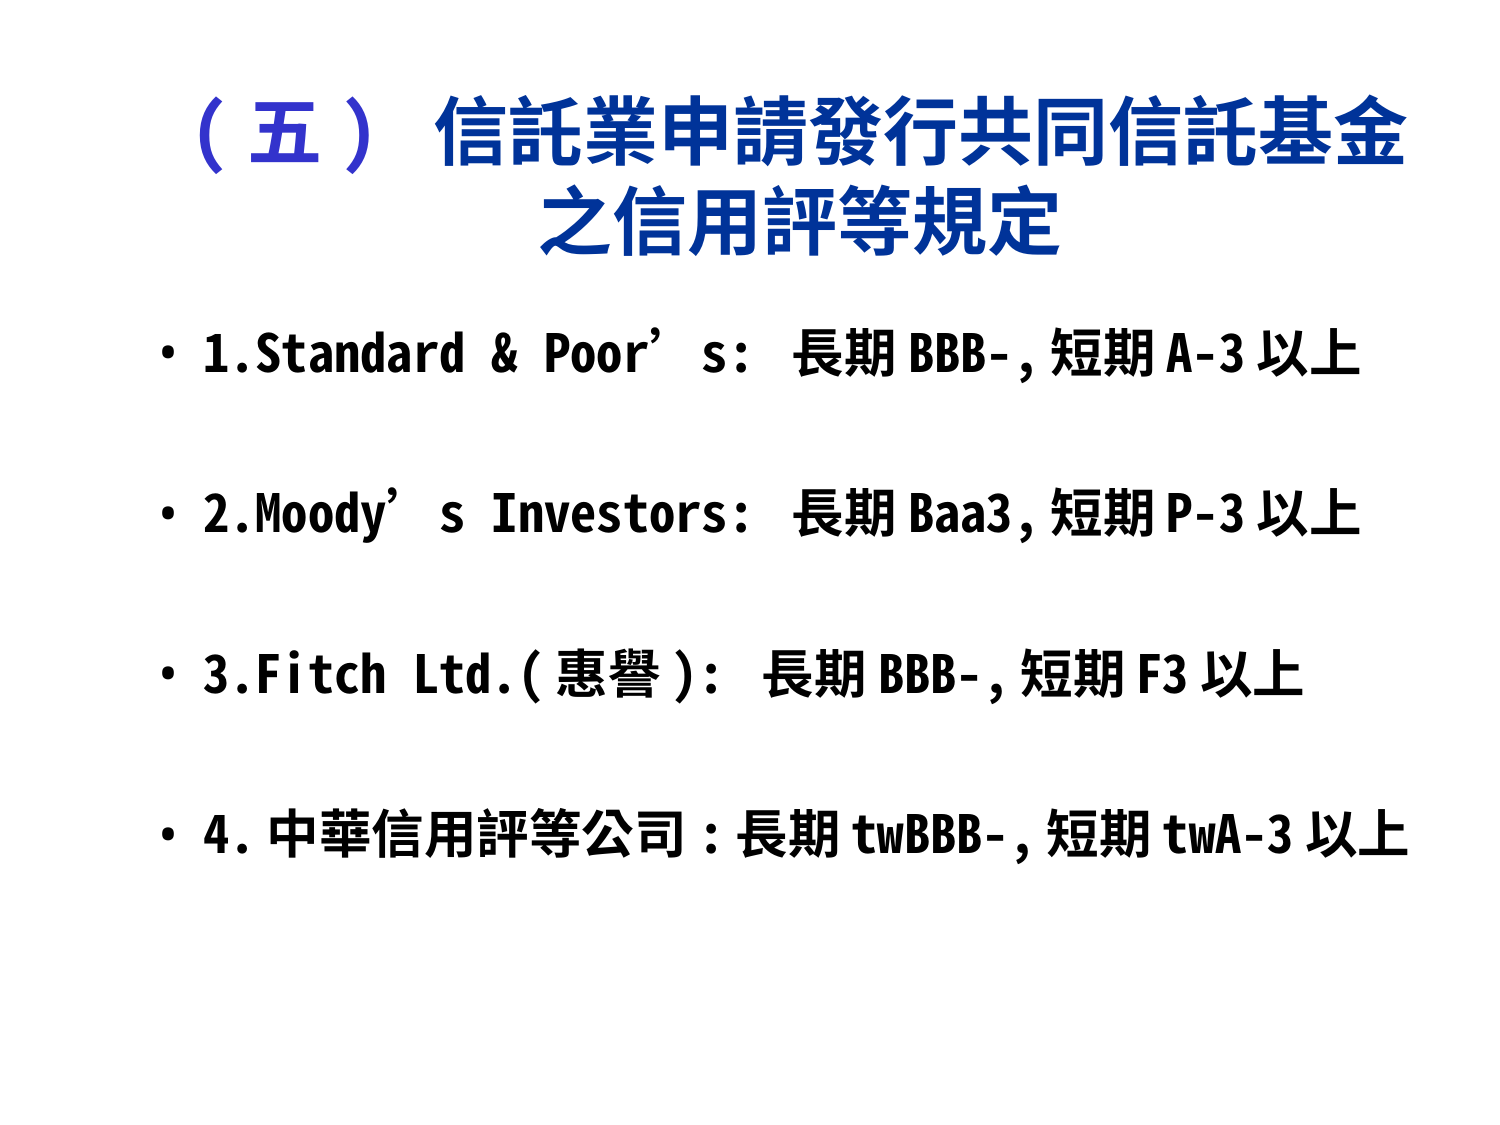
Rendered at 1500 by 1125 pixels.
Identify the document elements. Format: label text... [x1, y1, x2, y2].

text_box (五) 信託業申請發行共同信託基金 之信用評等規定 [162, 75, 1438, 275]
text_box 1.Standard & Poor’s: 長期BBB-,短期A-3以上 2.Moody’s Investors: 長期Baa3,短期P-3以上 3.Fitch Ltd.(惠譽): 長期BBB-,短期F3以上 4.中華信用評等公司:長期twBBB-,短期twA-3以上 [137, 312, 1463, 1000]
